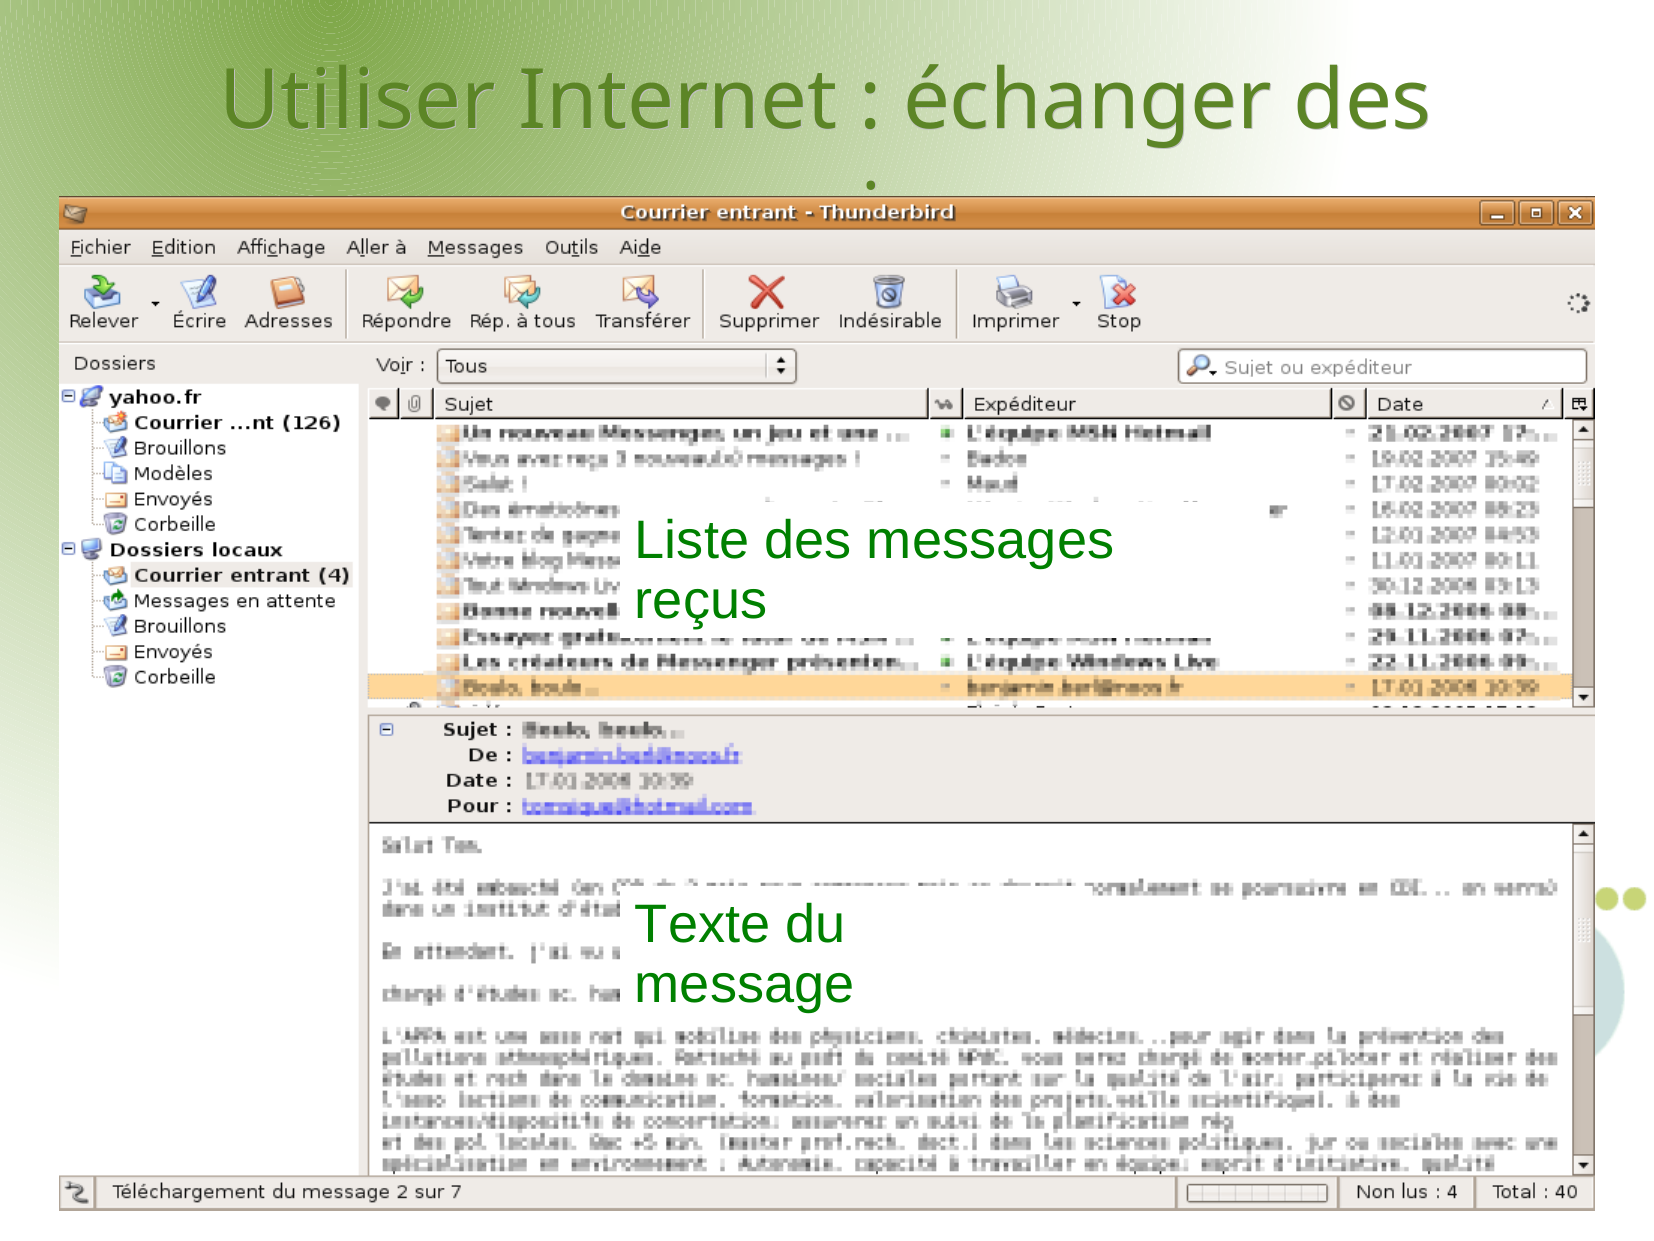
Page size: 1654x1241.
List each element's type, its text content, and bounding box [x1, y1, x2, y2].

text_box Texte du message [620, 885, 1093, 975]
text_box Liste des messages reçus [620, 501, 1270, 591]
picture [59, 196, 1654, 1211]
title Utiliser Internet : échanger des courriers [82, 55, 1571, 196]
